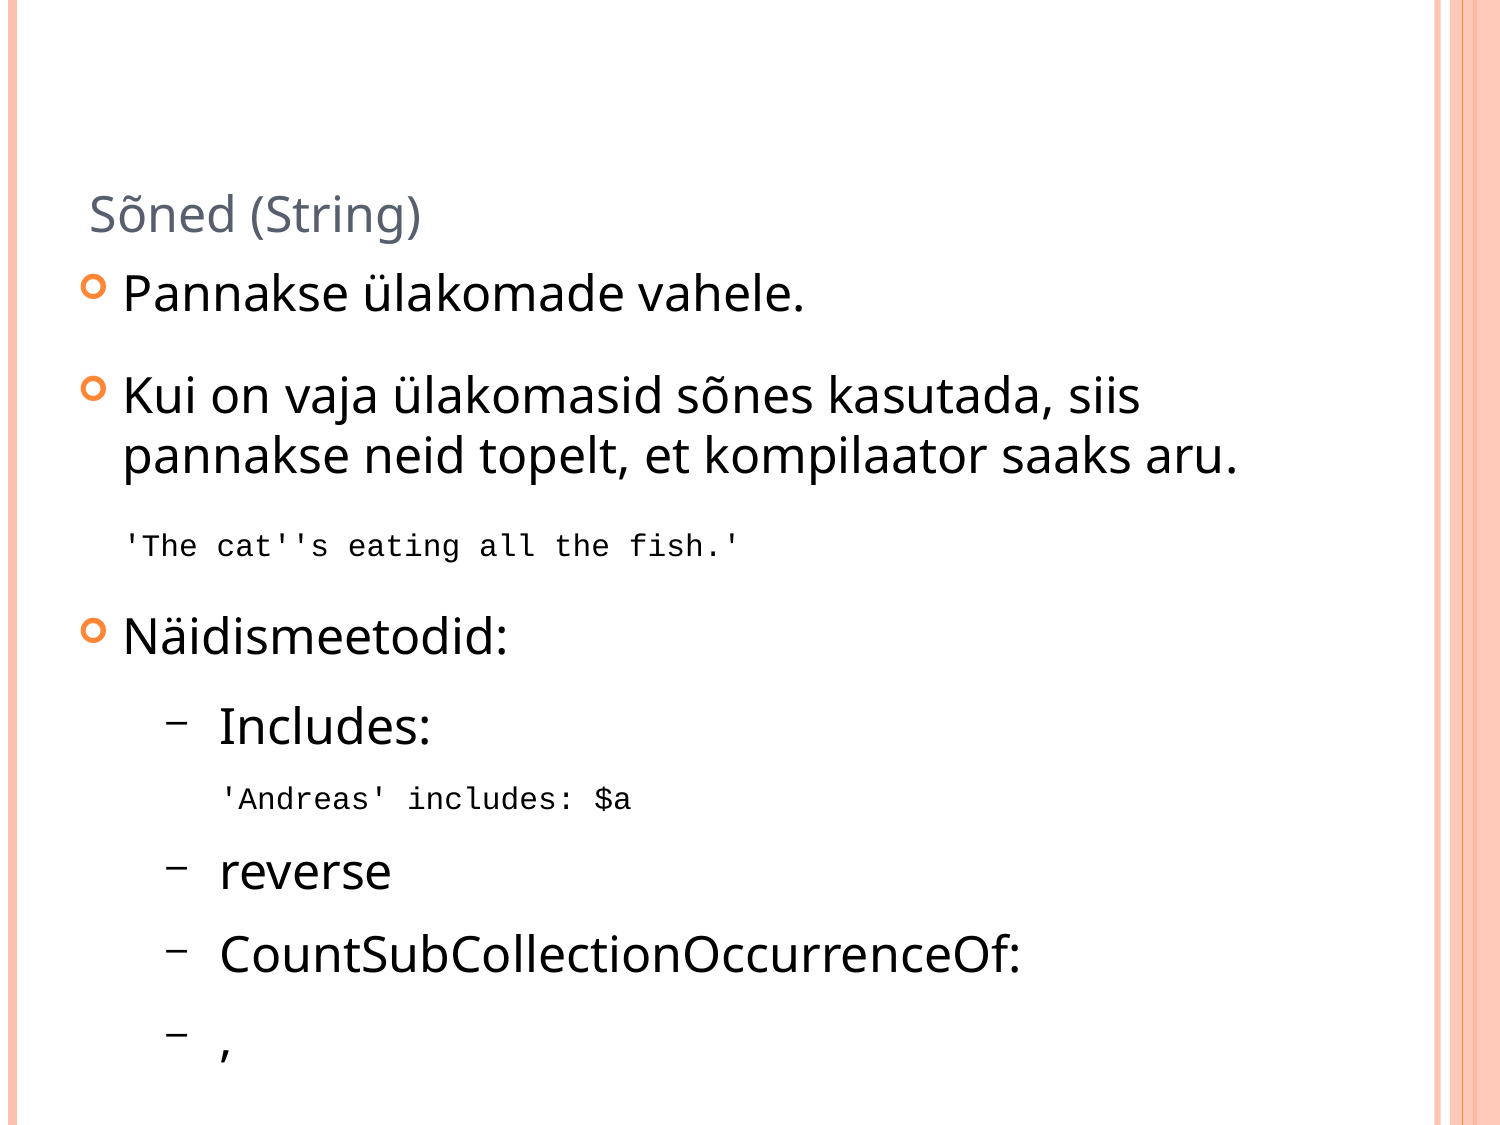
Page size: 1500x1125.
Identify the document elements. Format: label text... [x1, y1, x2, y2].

title Sõned (String) [75, 0, 1300, 250]
list Pannakse ülakomade vahele. Kui on vaja ülakomasid sõnes kasutada, siis pannakse neid topelt, et kompilaator saaks aru. 'The cat''s eating all the fish.' Näidismeetodid: Includes: 'Andreas' includes: $a reverse CountSubCollectionOccurrenceOf: , [63, 253, 1335, 1125]
